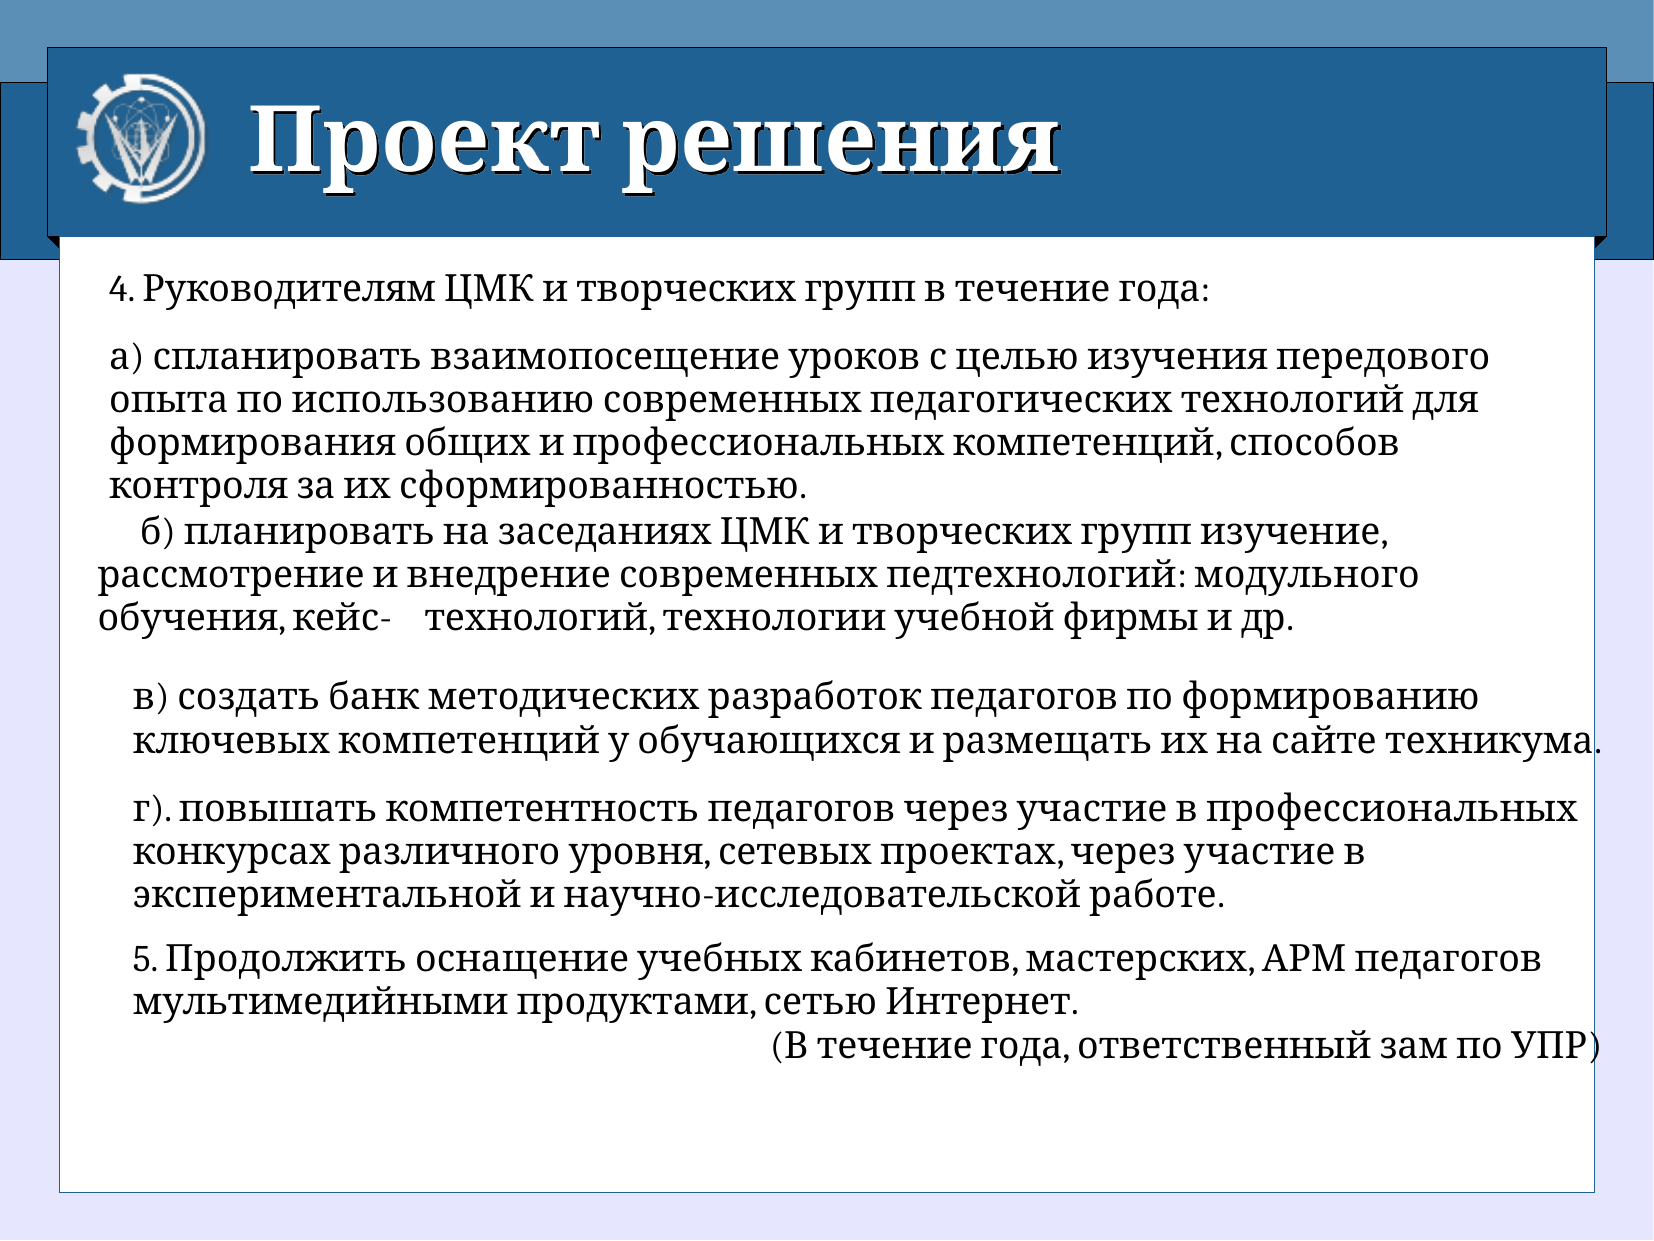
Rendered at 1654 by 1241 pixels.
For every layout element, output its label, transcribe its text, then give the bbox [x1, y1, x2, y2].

text_box в) создать банк методических разработок педагогов по формированию ключевых компетенций у обучающихся и размещать их на сайте техникума. г). повышать компетентность педагогов через участие в профессиональных конкурсах различного уровня, сетевых проектах, через участие в экспериментальной и научно-исследовательской работе. 5. Продолжить оснащение учебных кабинетов, мастерских, АРМ педагогов мультимедийными продуктами, сетью Интернет. (В течение года, ответственный зам по УПР) [118, 668, 1618, 1241]
title Проект решения [248, 70, 1571, 213]
text_box 4. Руководителям ЦМК и творческих групп в течение года: а) спланировать взаимопосещение уроков с целью изучения передового опыта по использованию современных педагогических технологий для формирования общих и профессиональных компетенций, способов контроля за их сформированностью. [94, 259, 1560, 853]
